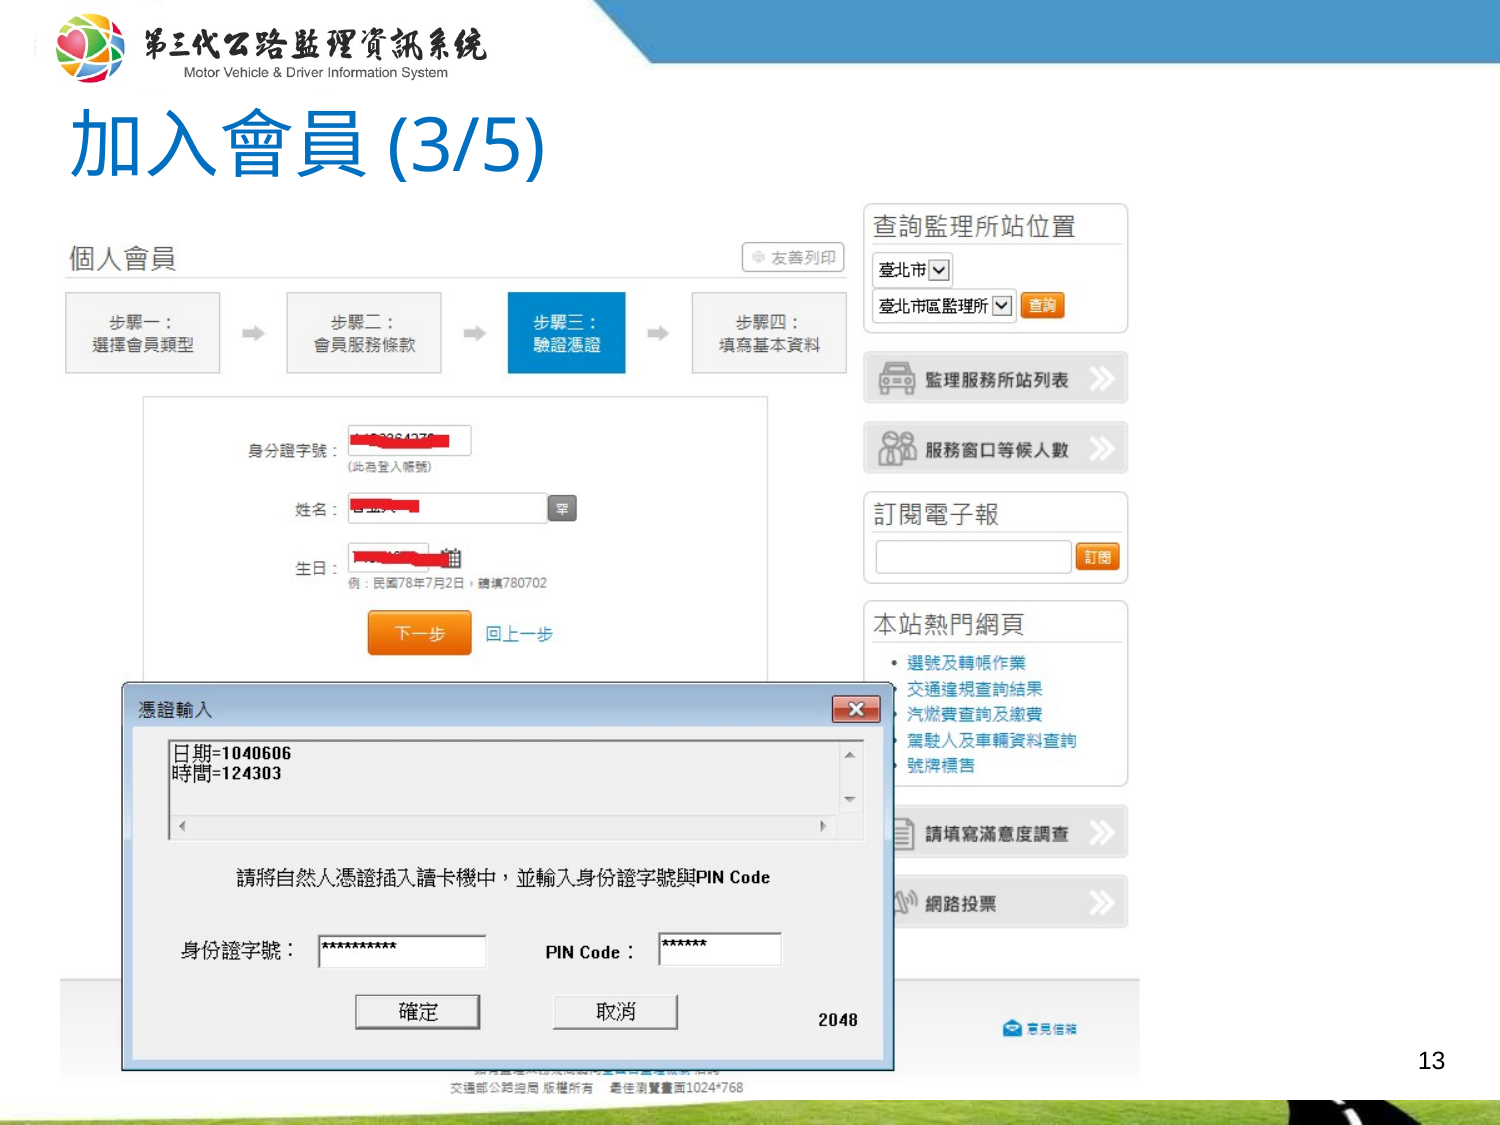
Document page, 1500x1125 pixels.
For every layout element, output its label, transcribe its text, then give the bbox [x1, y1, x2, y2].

text_box 加入會員(3/5) [67, 94, 898, 183]
text_box [60, 183, 1500, 1125]
